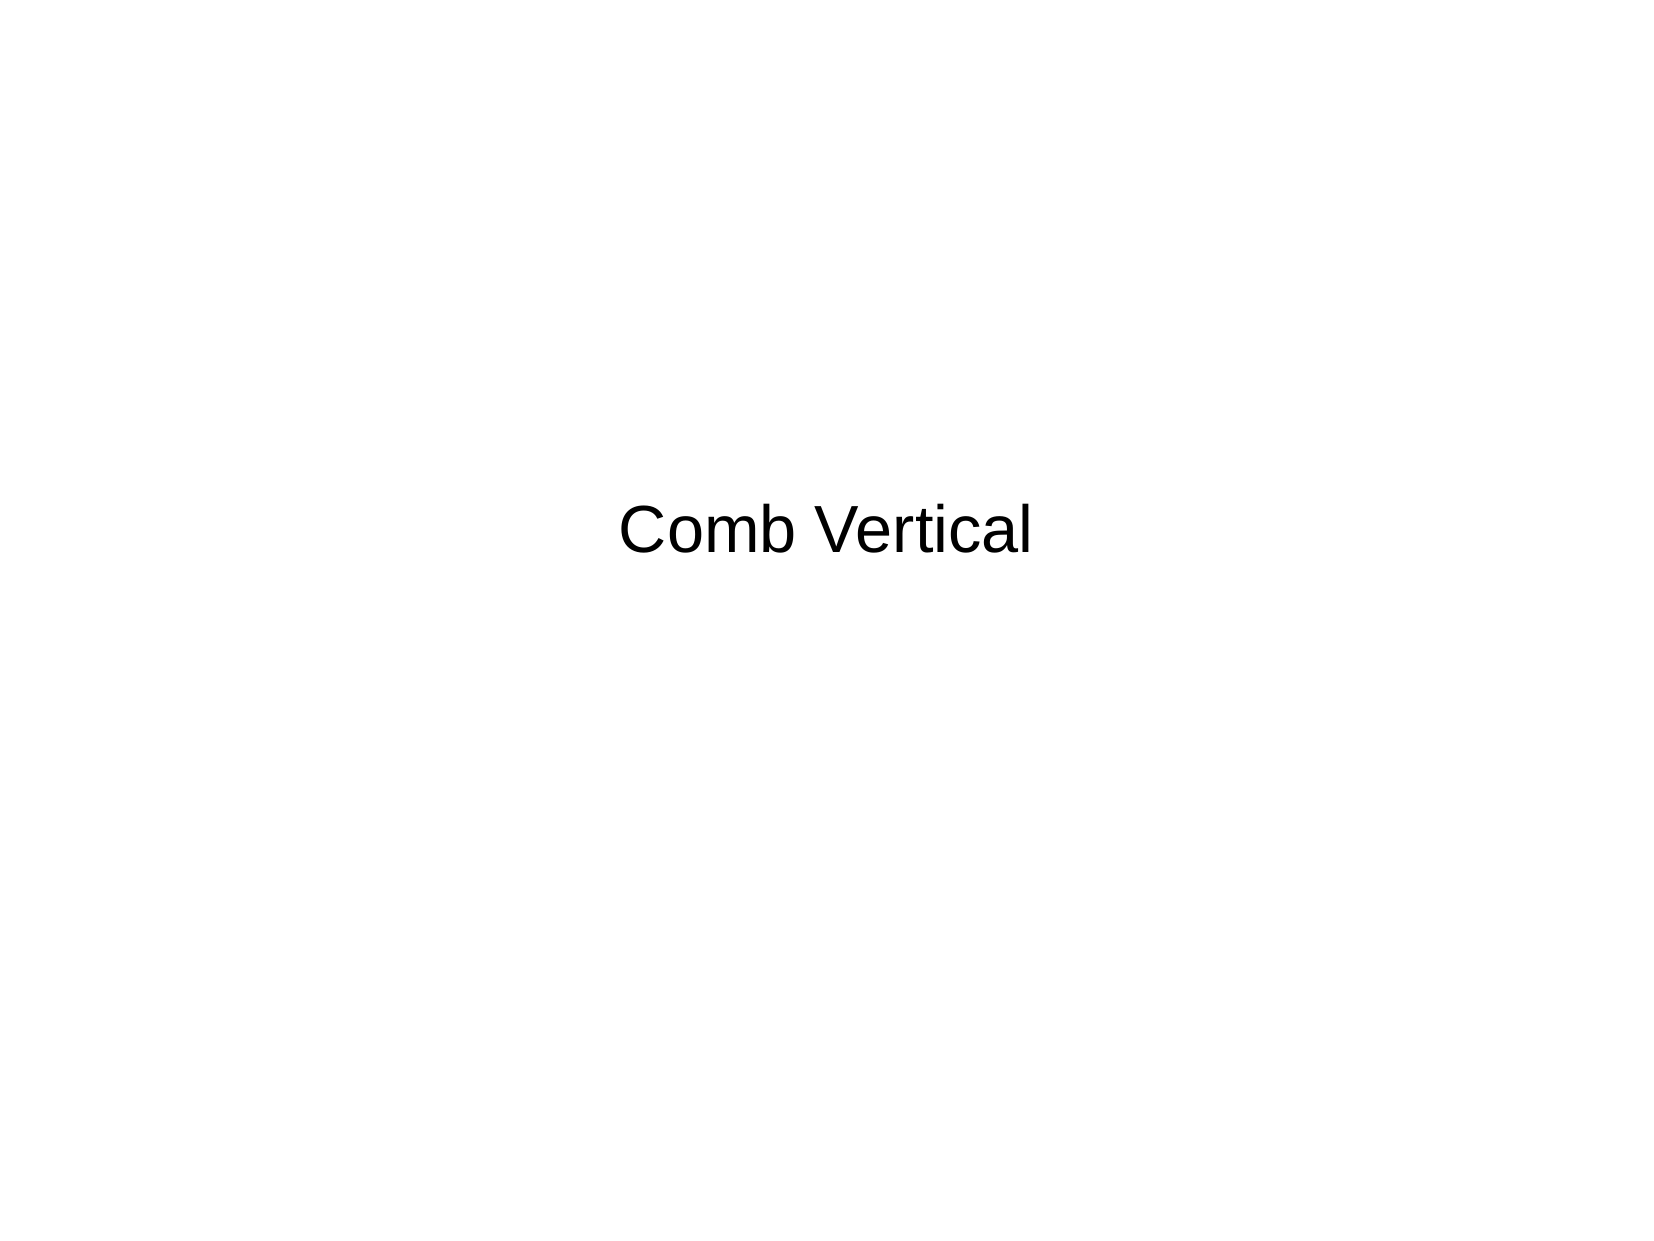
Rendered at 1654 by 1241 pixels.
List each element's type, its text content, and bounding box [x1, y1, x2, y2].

subtitle Comb Vertical [82, 49, 1571, 1010]
